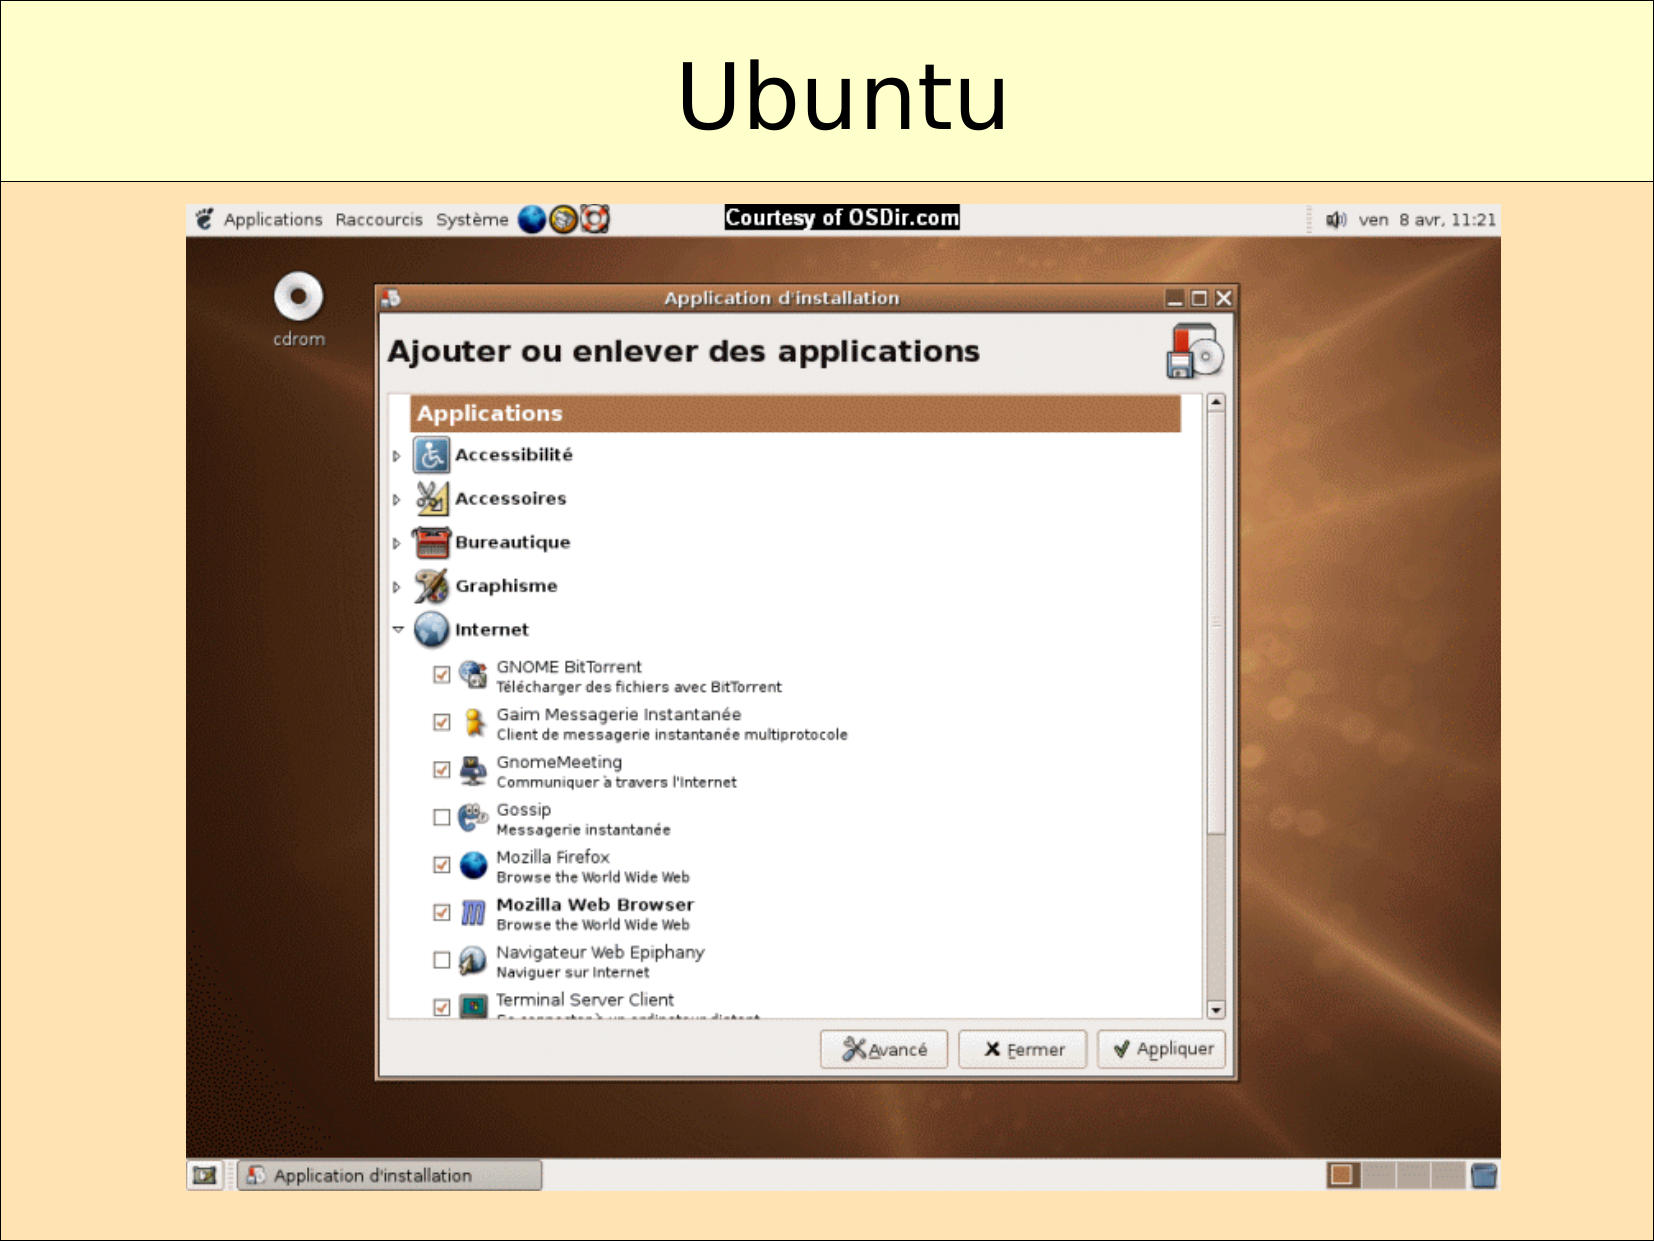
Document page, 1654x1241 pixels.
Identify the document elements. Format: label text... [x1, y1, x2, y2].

picture [186, 204, 1501, 1191]
title Ubuntu [135, 43, 1552, 151]
